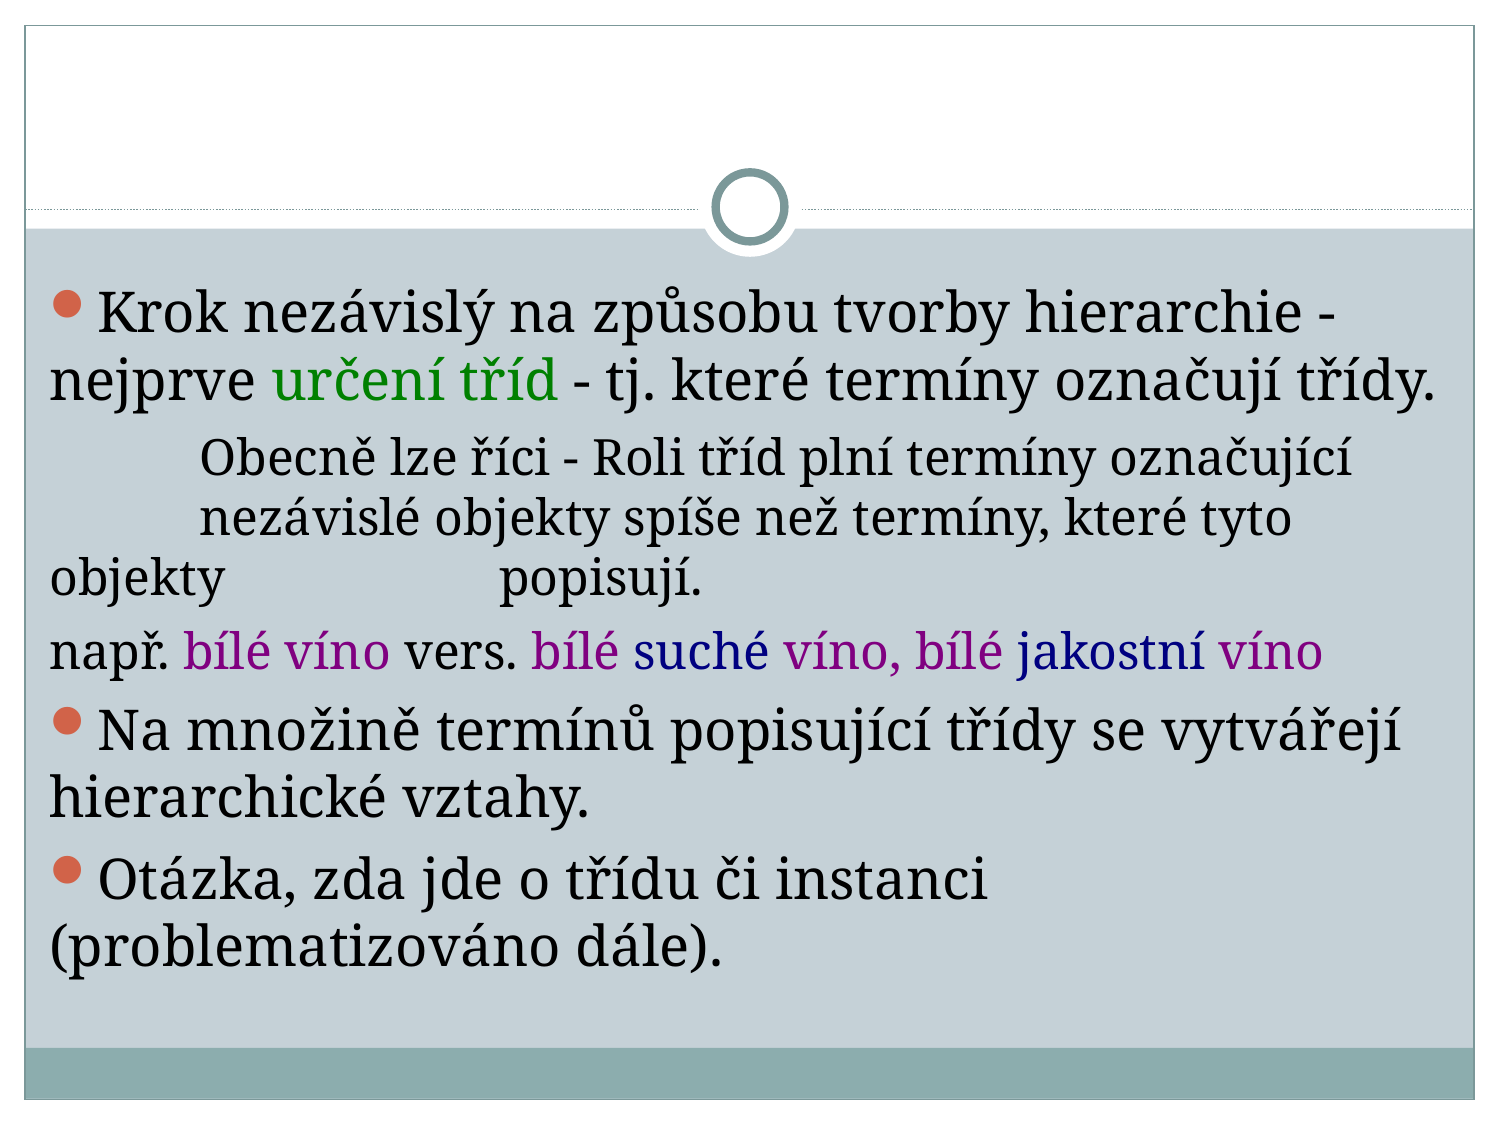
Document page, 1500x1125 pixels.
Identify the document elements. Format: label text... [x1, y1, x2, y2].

subtitle Krok nezávislý na způsobu tvorby hierarchie - nejprve určení tříd - tj. které termíny označují třídy. Obecně lze říci - Roli tříd plní termíny označující nezávislé objekty spíše než termíny, které tyto objekty popisují. např. bílé víno vers. bílé suché víno, bílé jakostní víno Na množině termínů popisující třídy se vytvářejí hierarchické vztahy. Otázka, zda jde o třídu či instanci (problematizováno dále). [49, 257, 1450, 998]
